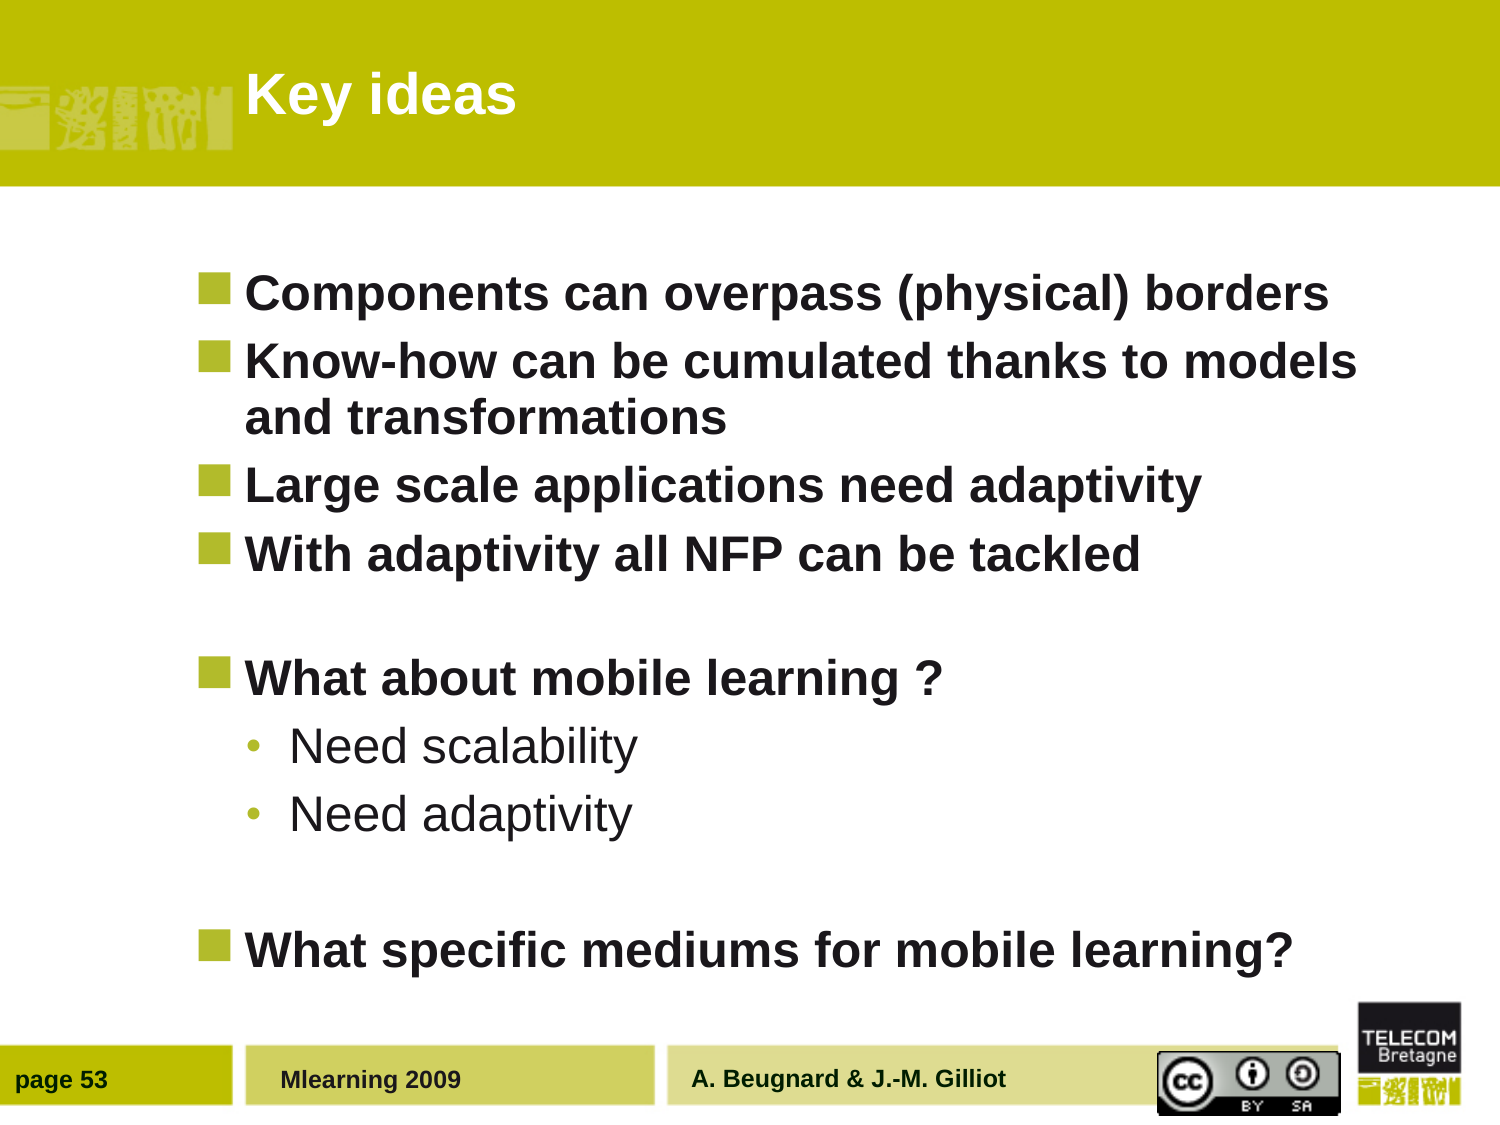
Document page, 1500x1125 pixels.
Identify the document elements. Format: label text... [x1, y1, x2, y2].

title Key ideas [245, 31, 1459, 158]
list Components can overpass (physical) borders Know-how can be cumulated thanks to models and transformations Large scale applications need adaptivity With adaptivity all NFP can be tackled What about mobile learning ? Need scalability Need adaptivity What specific mediums for mobile learning? [200, 265, 1459, 990]
picture [0, 0, 1500, 1125]
